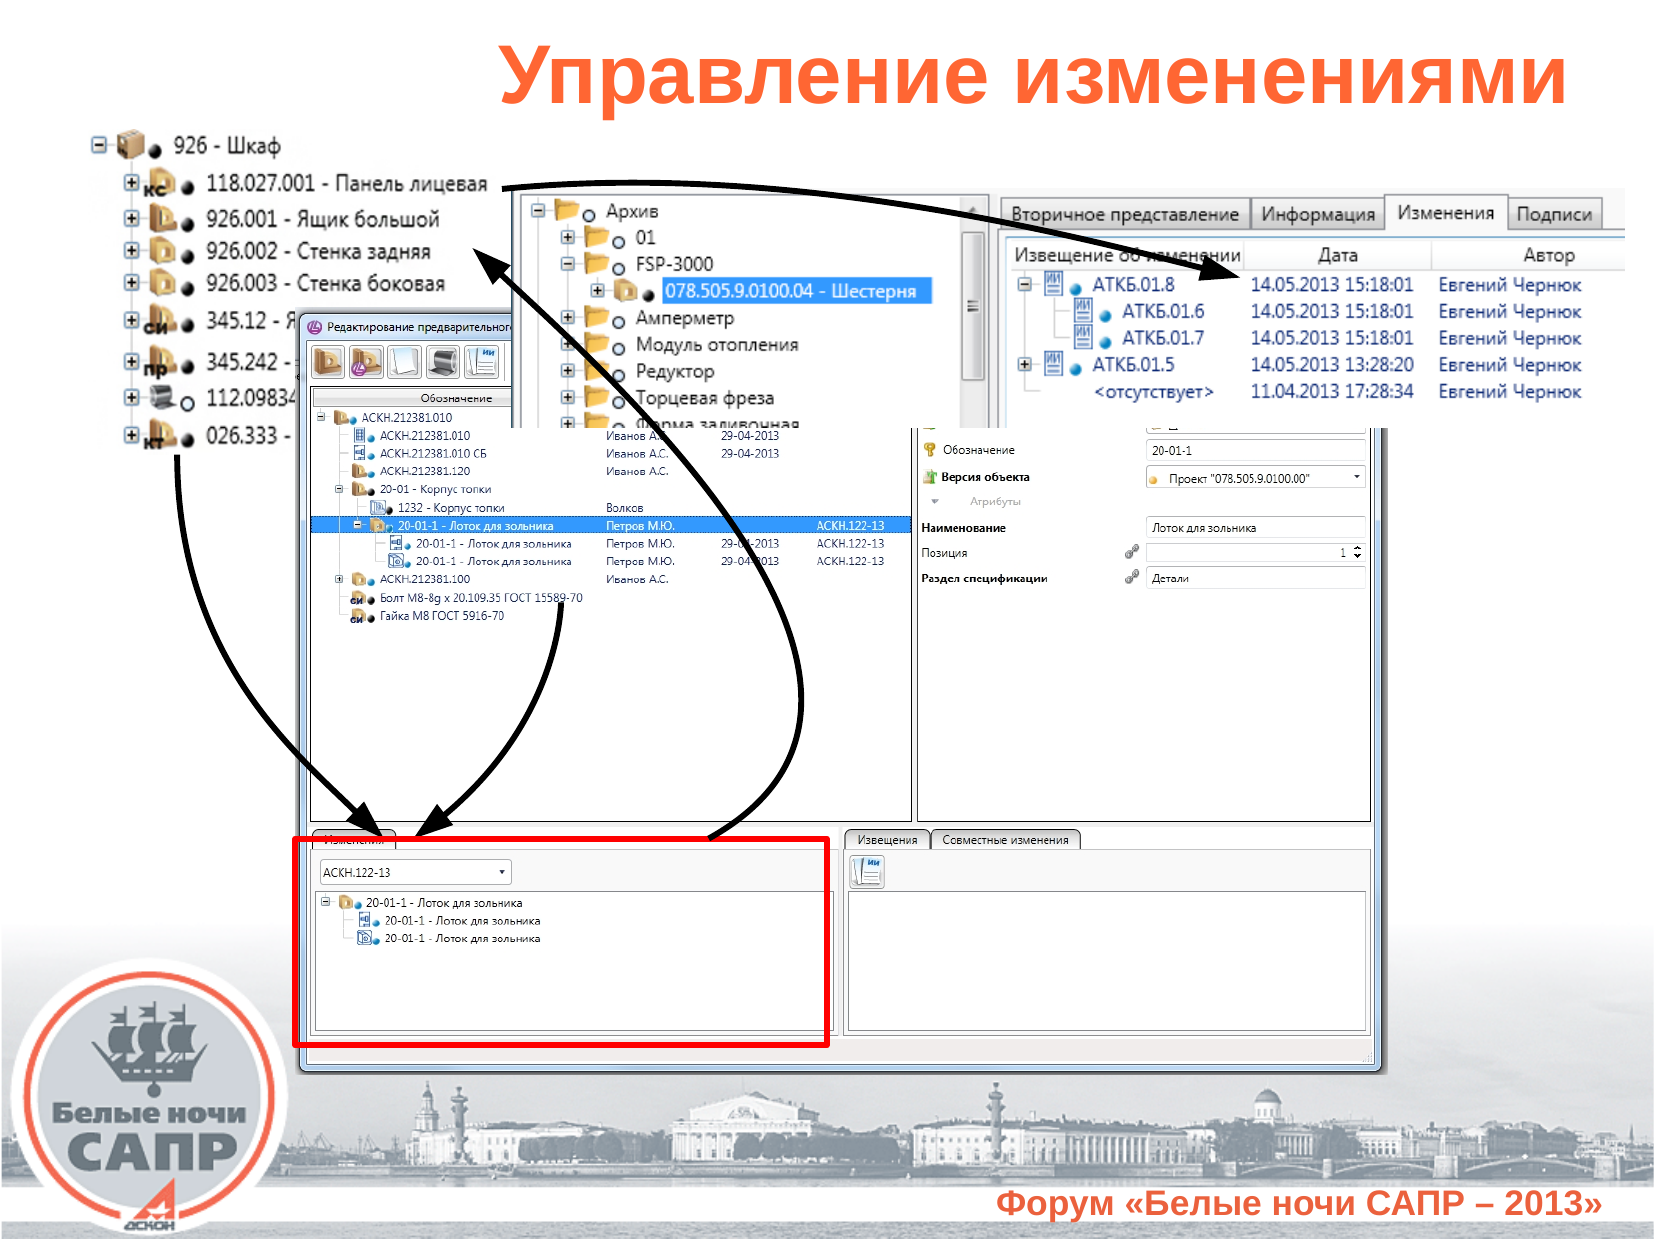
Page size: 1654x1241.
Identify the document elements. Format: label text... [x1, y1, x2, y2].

picture [1, 0, 1654, 1239]
title Управление изменениями [82, 25, 1571, 125]
